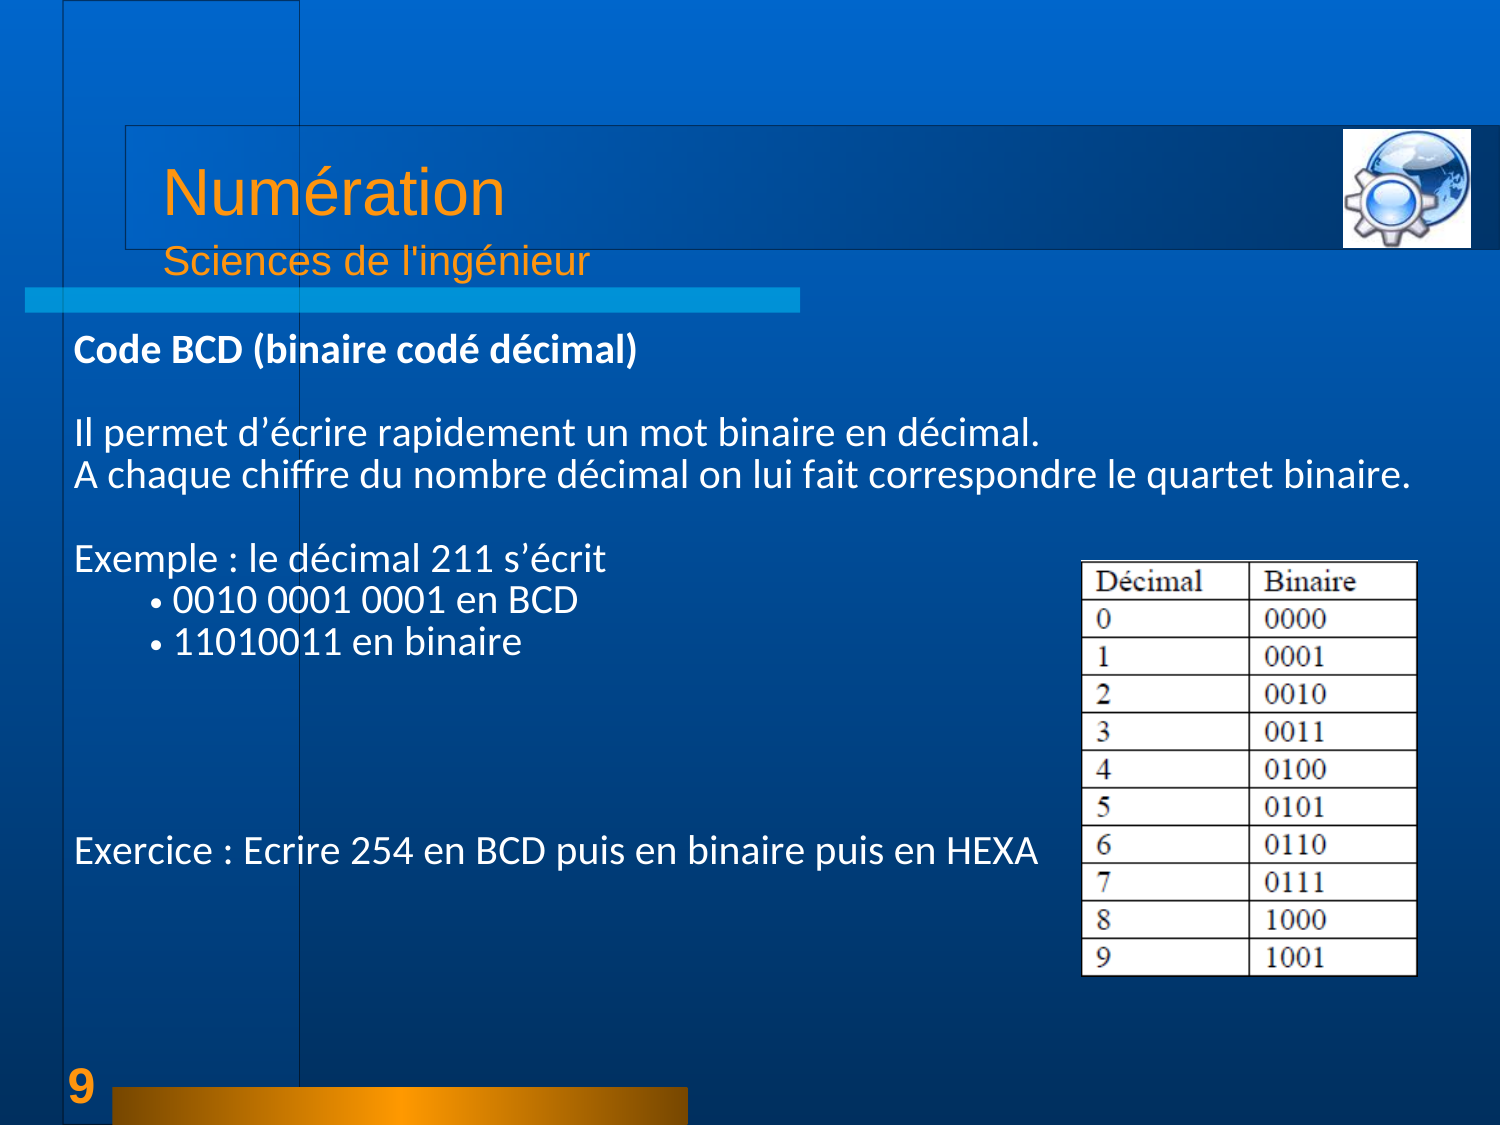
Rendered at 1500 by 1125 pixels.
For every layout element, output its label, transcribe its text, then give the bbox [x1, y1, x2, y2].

picture [1343, 129, 1471, 248]
picture [1081, 560, 1418, 977]
text_box Code BCD (binaire codé décimal) Il permet d’écrire rapidement un mot binaire en décimal. A chaque chiffre du nombre décimal on lui fait correspondre le quartet binaire. Exemple : le décimal 211 s’écrit 0010 0001 0001 en BCD 11010011 en binaire Exercice : Ecrire 254 en BCD puis en binaire puis en HEXA [59, 324, 1477, 1003]
